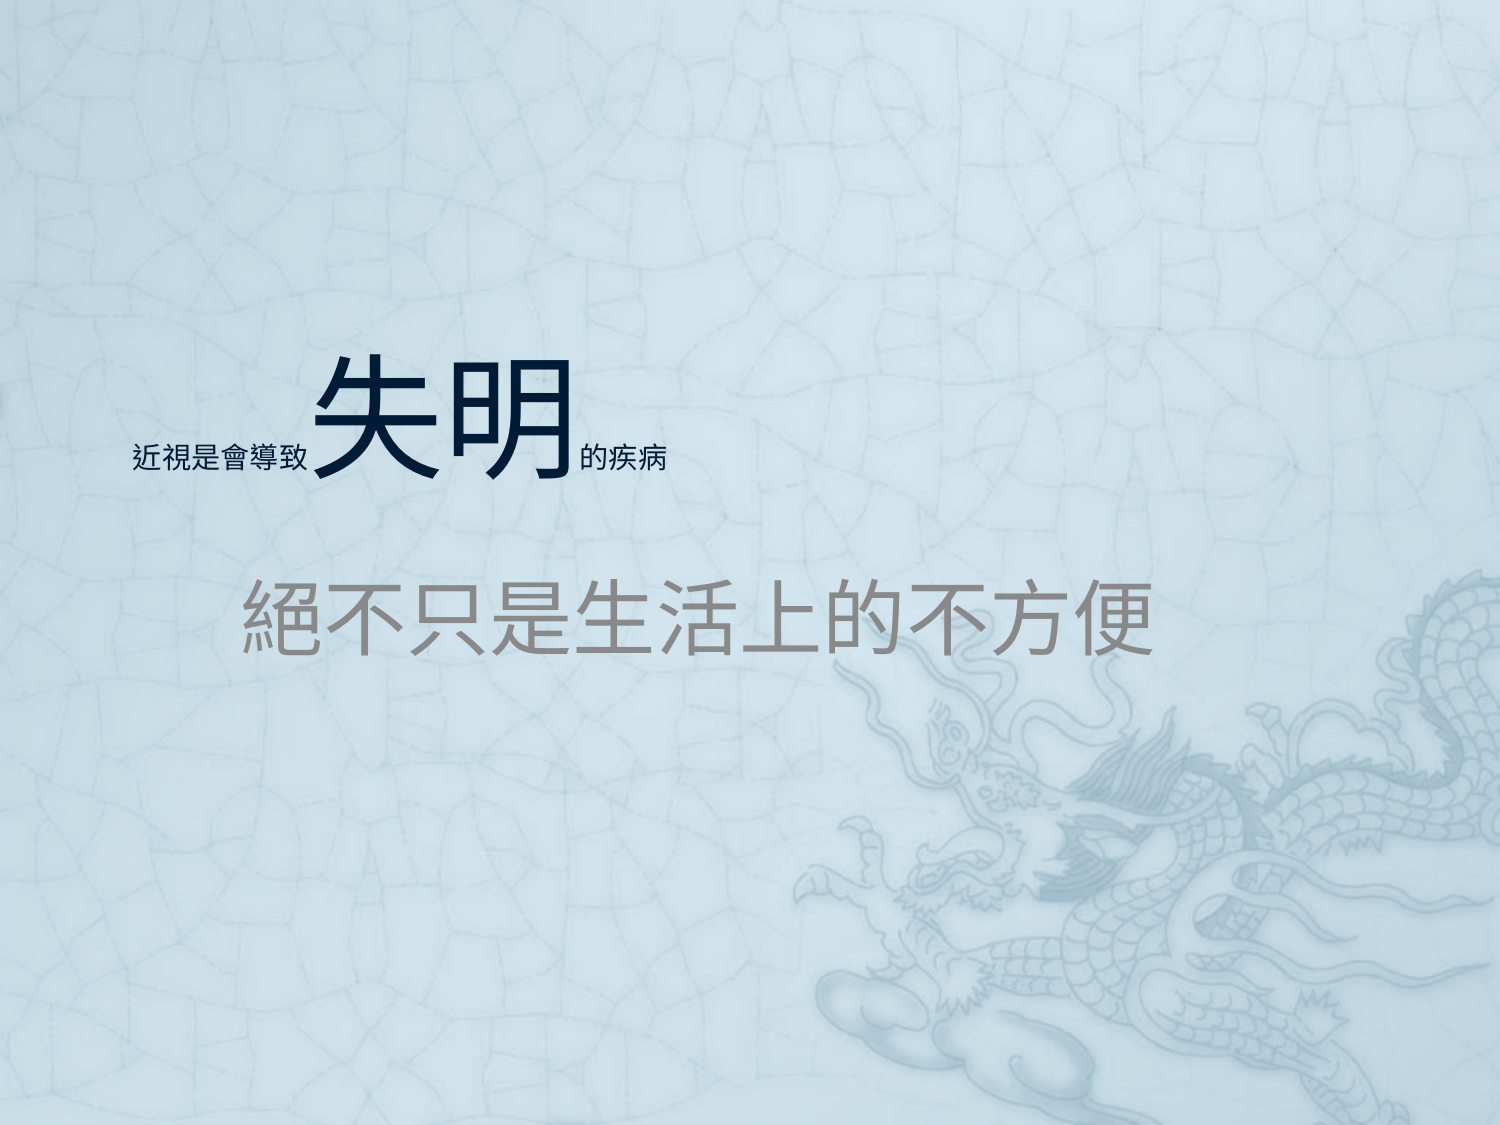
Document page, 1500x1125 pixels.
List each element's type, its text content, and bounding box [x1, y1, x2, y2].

subtitle 絕不只是生活上的不方便 [225, 558, 1276, 847]
title 近視是會導致失明的疾病 [117, 315, 1393, 504]
